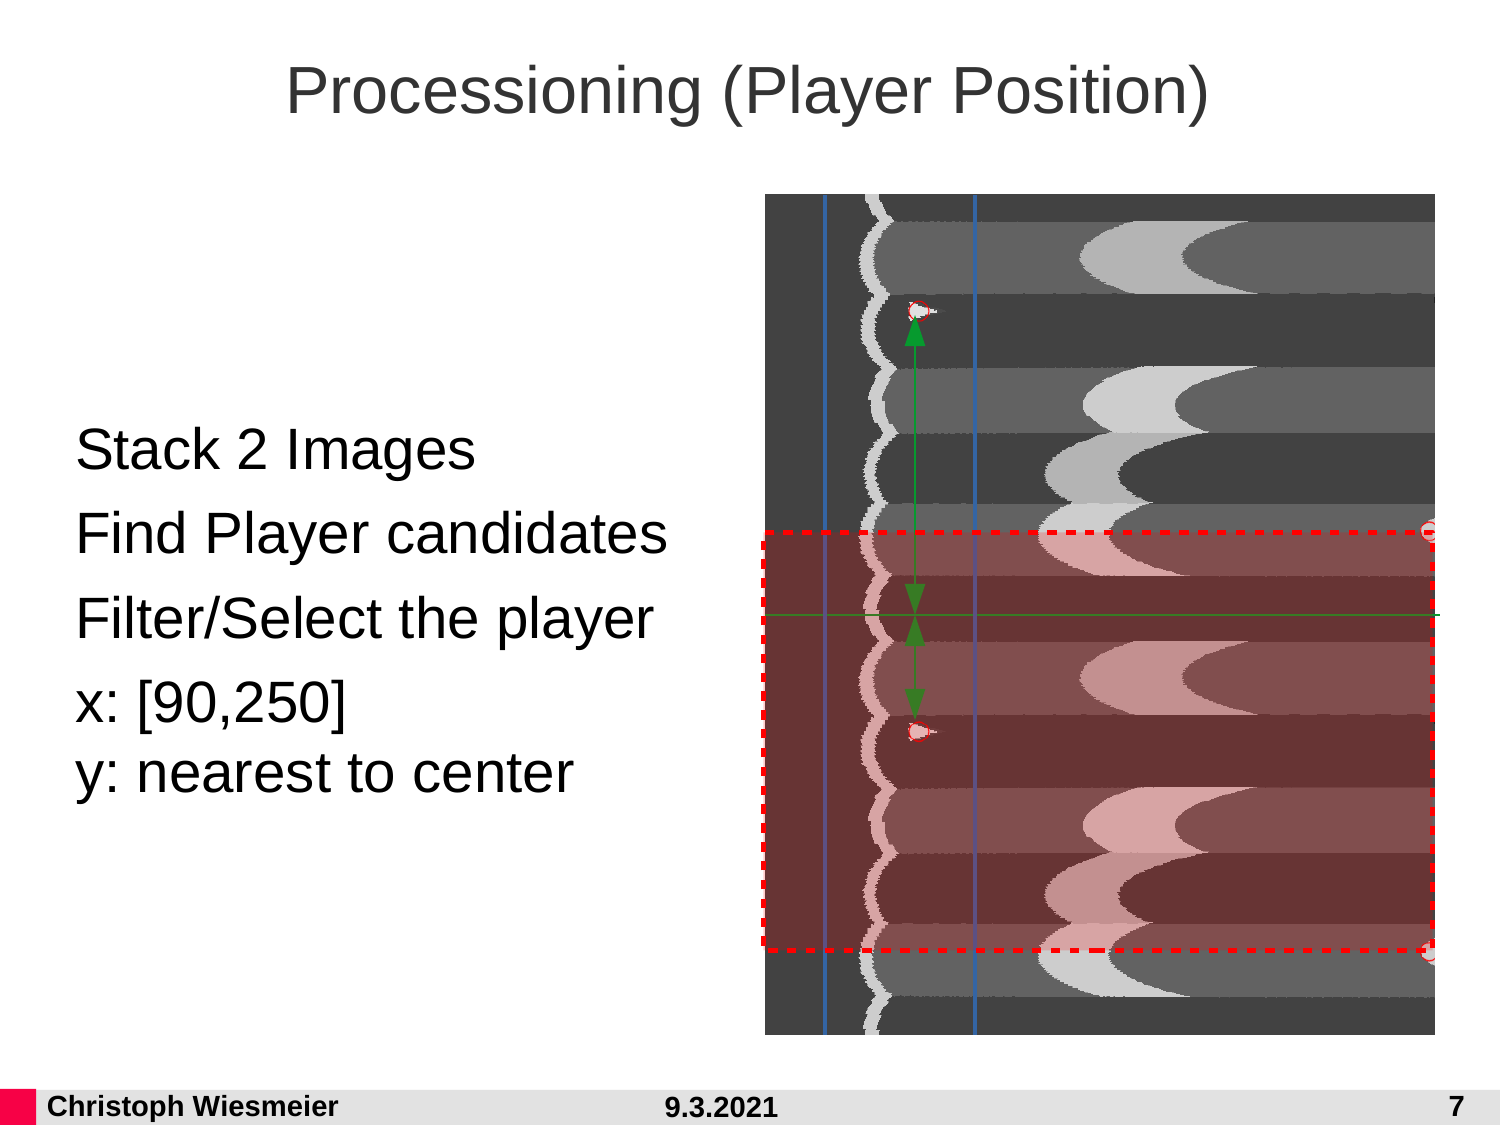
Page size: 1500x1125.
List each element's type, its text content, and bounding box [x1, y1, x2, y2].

text_box [763, 532, 1433, 951]
picture [765, 194, 1435, 614]
text_box Stack 2 Images Find Player candidates Filter/Select the player x: [90,250] y: nearest to center [60, 224, 721, 991]
picture [765, 616, 1435, 1036]
title Processioning (Player Position) [79, 25, 1417, 149]
